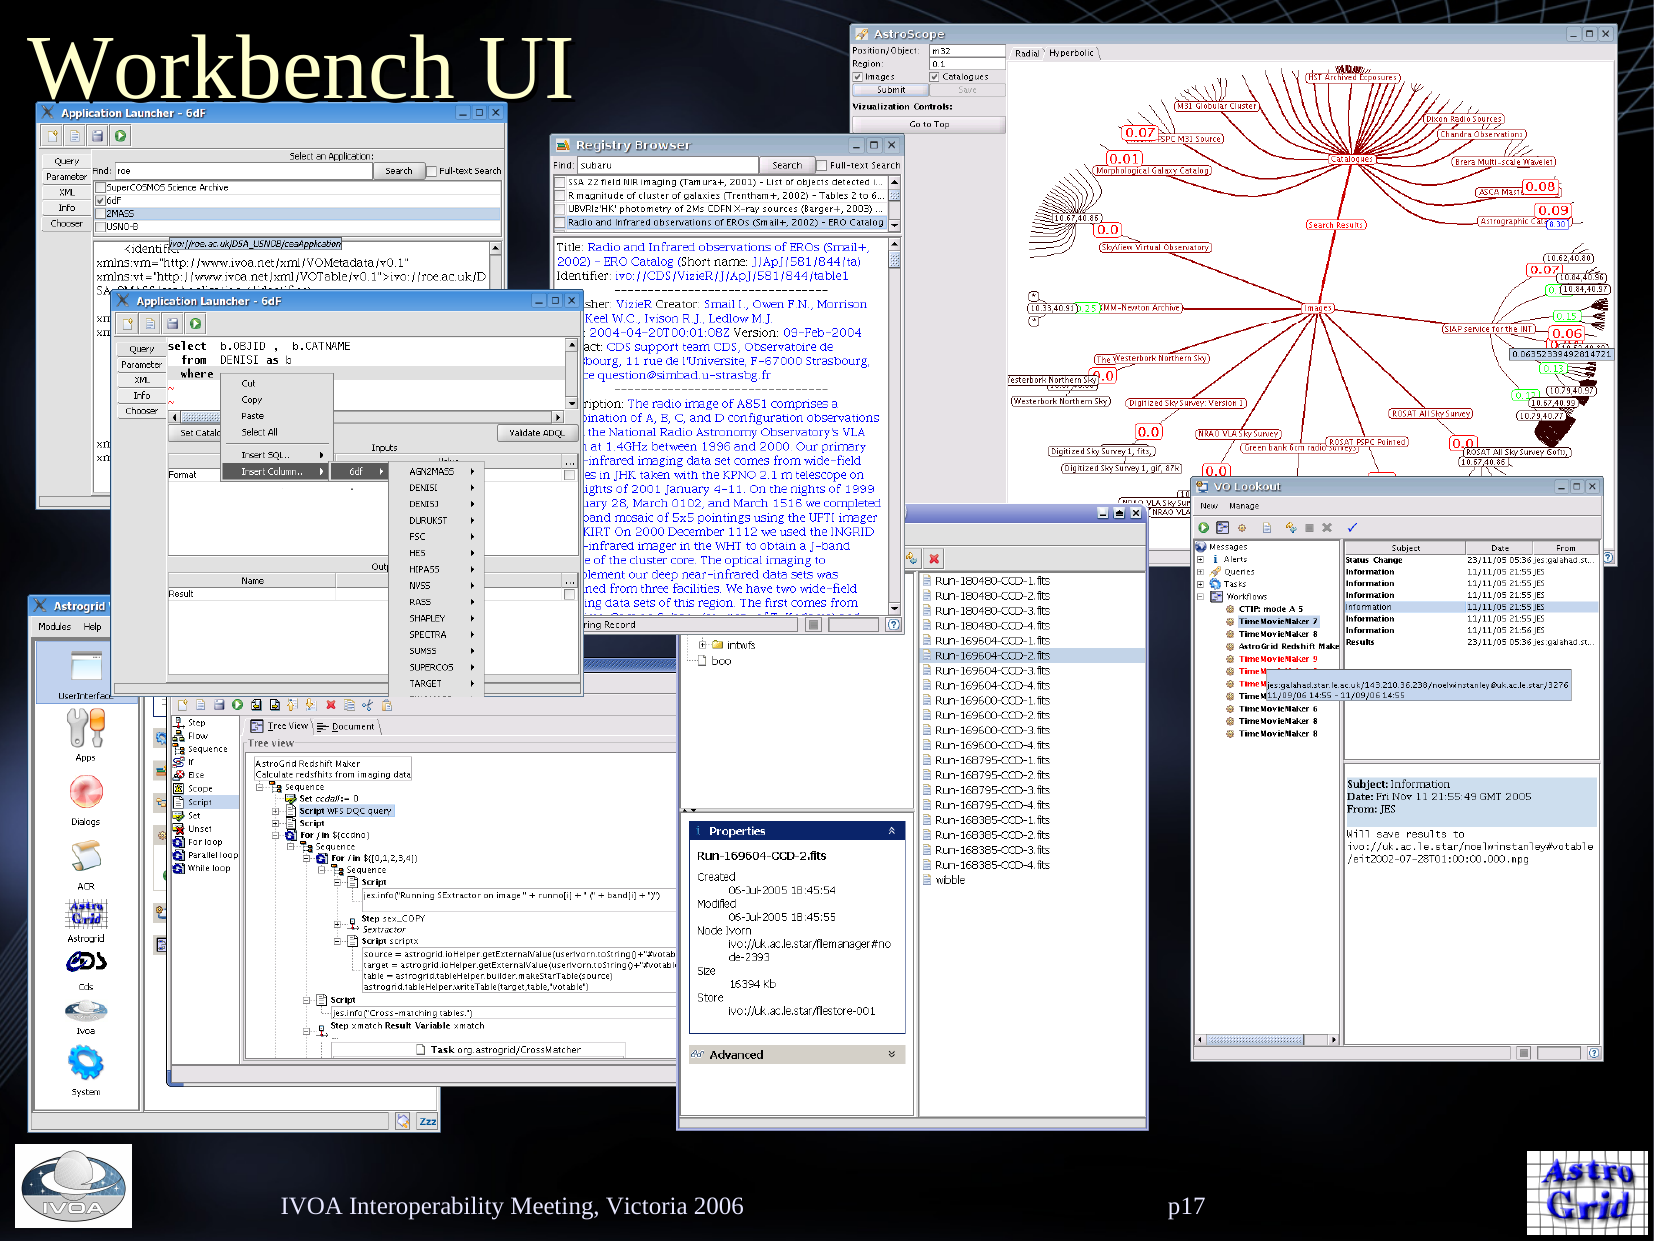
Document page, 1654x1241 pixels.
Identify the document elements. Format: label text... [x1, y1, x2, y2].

picture [0, 0, 1654, 1241]
title Workbench UI [27, 0, 1440, 134]
